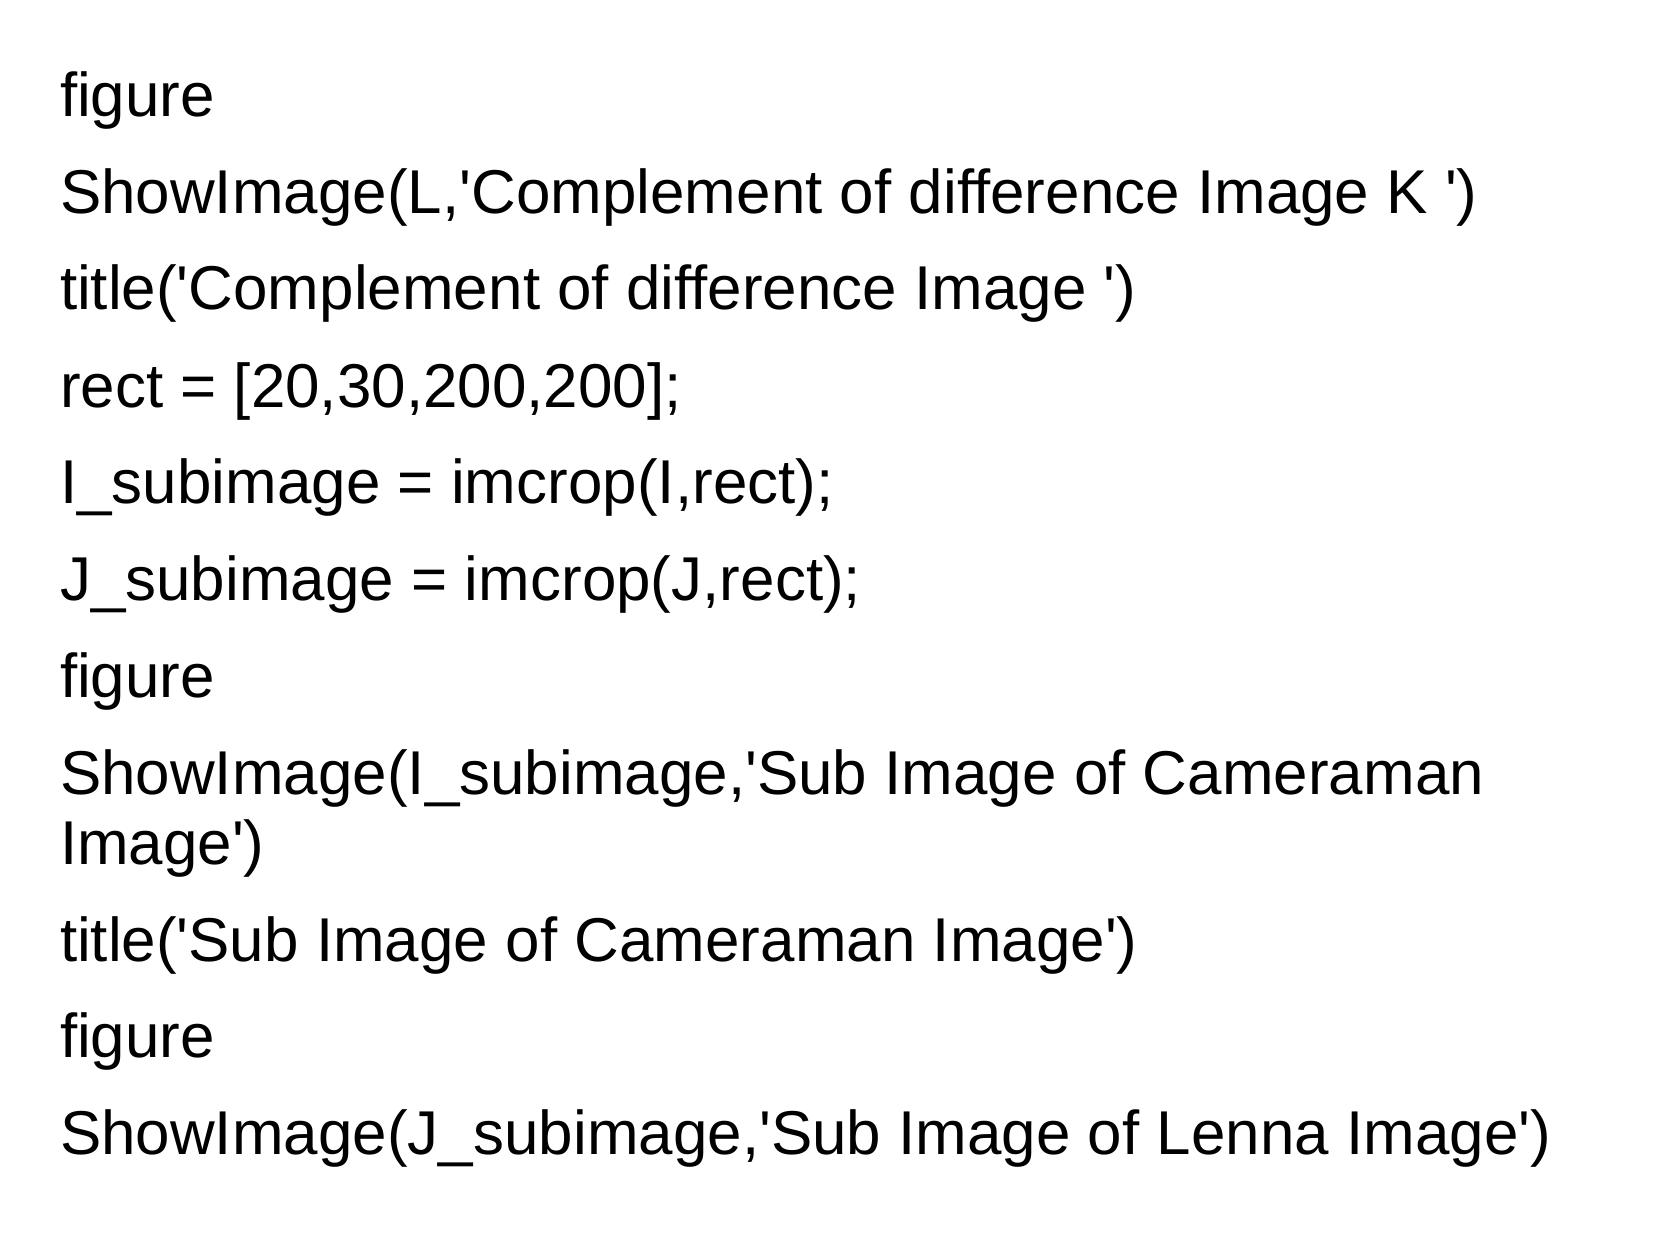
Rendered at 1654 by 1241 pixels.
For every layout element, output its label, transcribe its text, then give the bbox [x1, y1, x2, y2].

list figure ShowImage(L,'Complement of difference Image K ') title('Complement of difference Image ') rect = [20,30,200,200]; I_subimage = imcrop(I,rect); J_subimage = imcrop(J,rect); figure ShowImage(I_subimage,'Sub Image of Cameraman Image') title('Sub Image of Cameraman Image') figure ShowImage(J_subimage,'Sub Image of Lenna Image') [60, 60, 1606, 1171]
